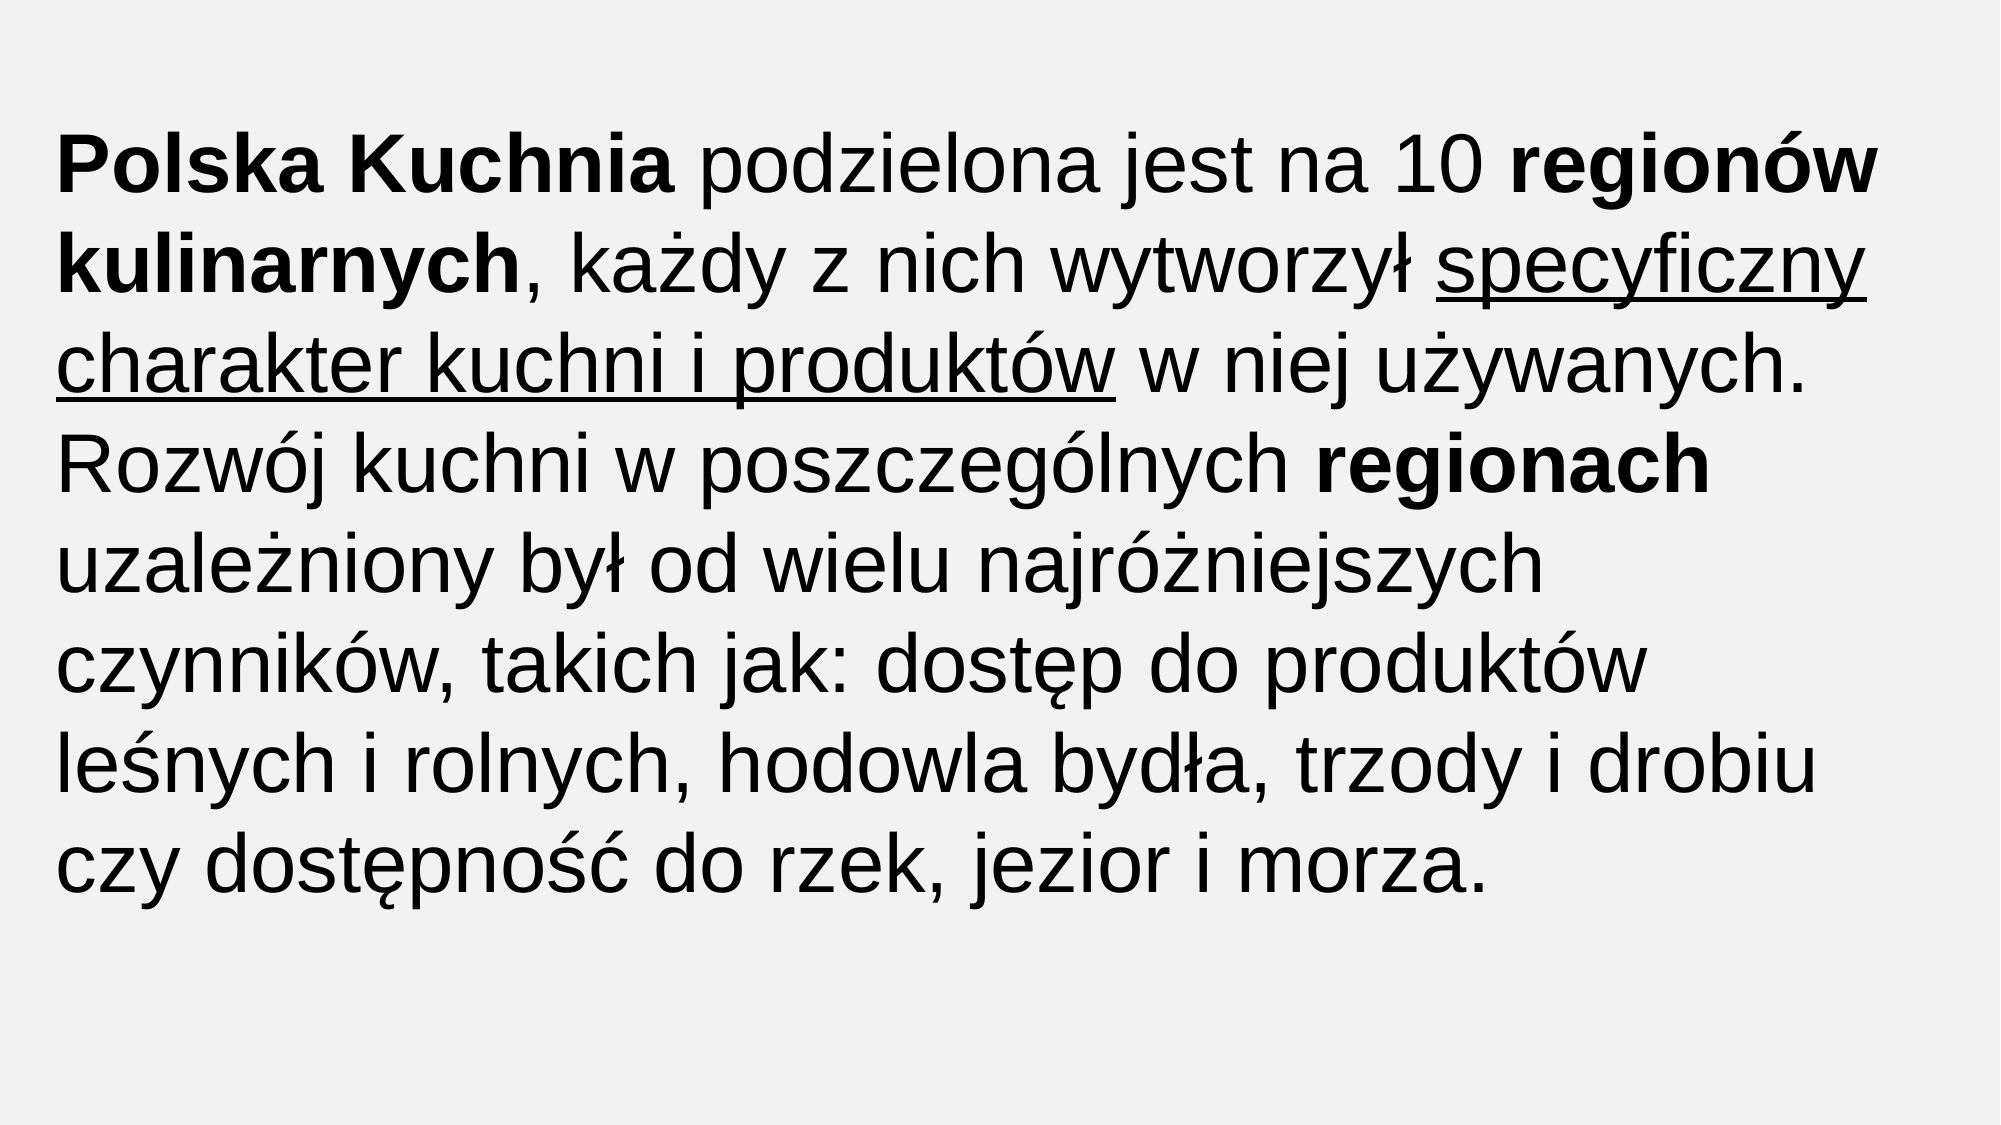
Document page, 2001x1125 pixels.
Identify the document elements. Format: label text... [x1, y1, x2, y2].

text_box Polska Kuchnia podzielona jest na 10 regionów kulinarnych, każdy z nich wytworzył specyficzny charakter kuchni i produktów w niej używanych. Rozwój kuchni w poszczególnych regionach uzależniony był od wielu najróżniejszych czynników, takich jak: dostęp do produktów leśnych i rolnych, hodowla bydła, trzody i drobiu czy dostępność do rzek, jezior i morza. [41, 101, 1937, 917]
